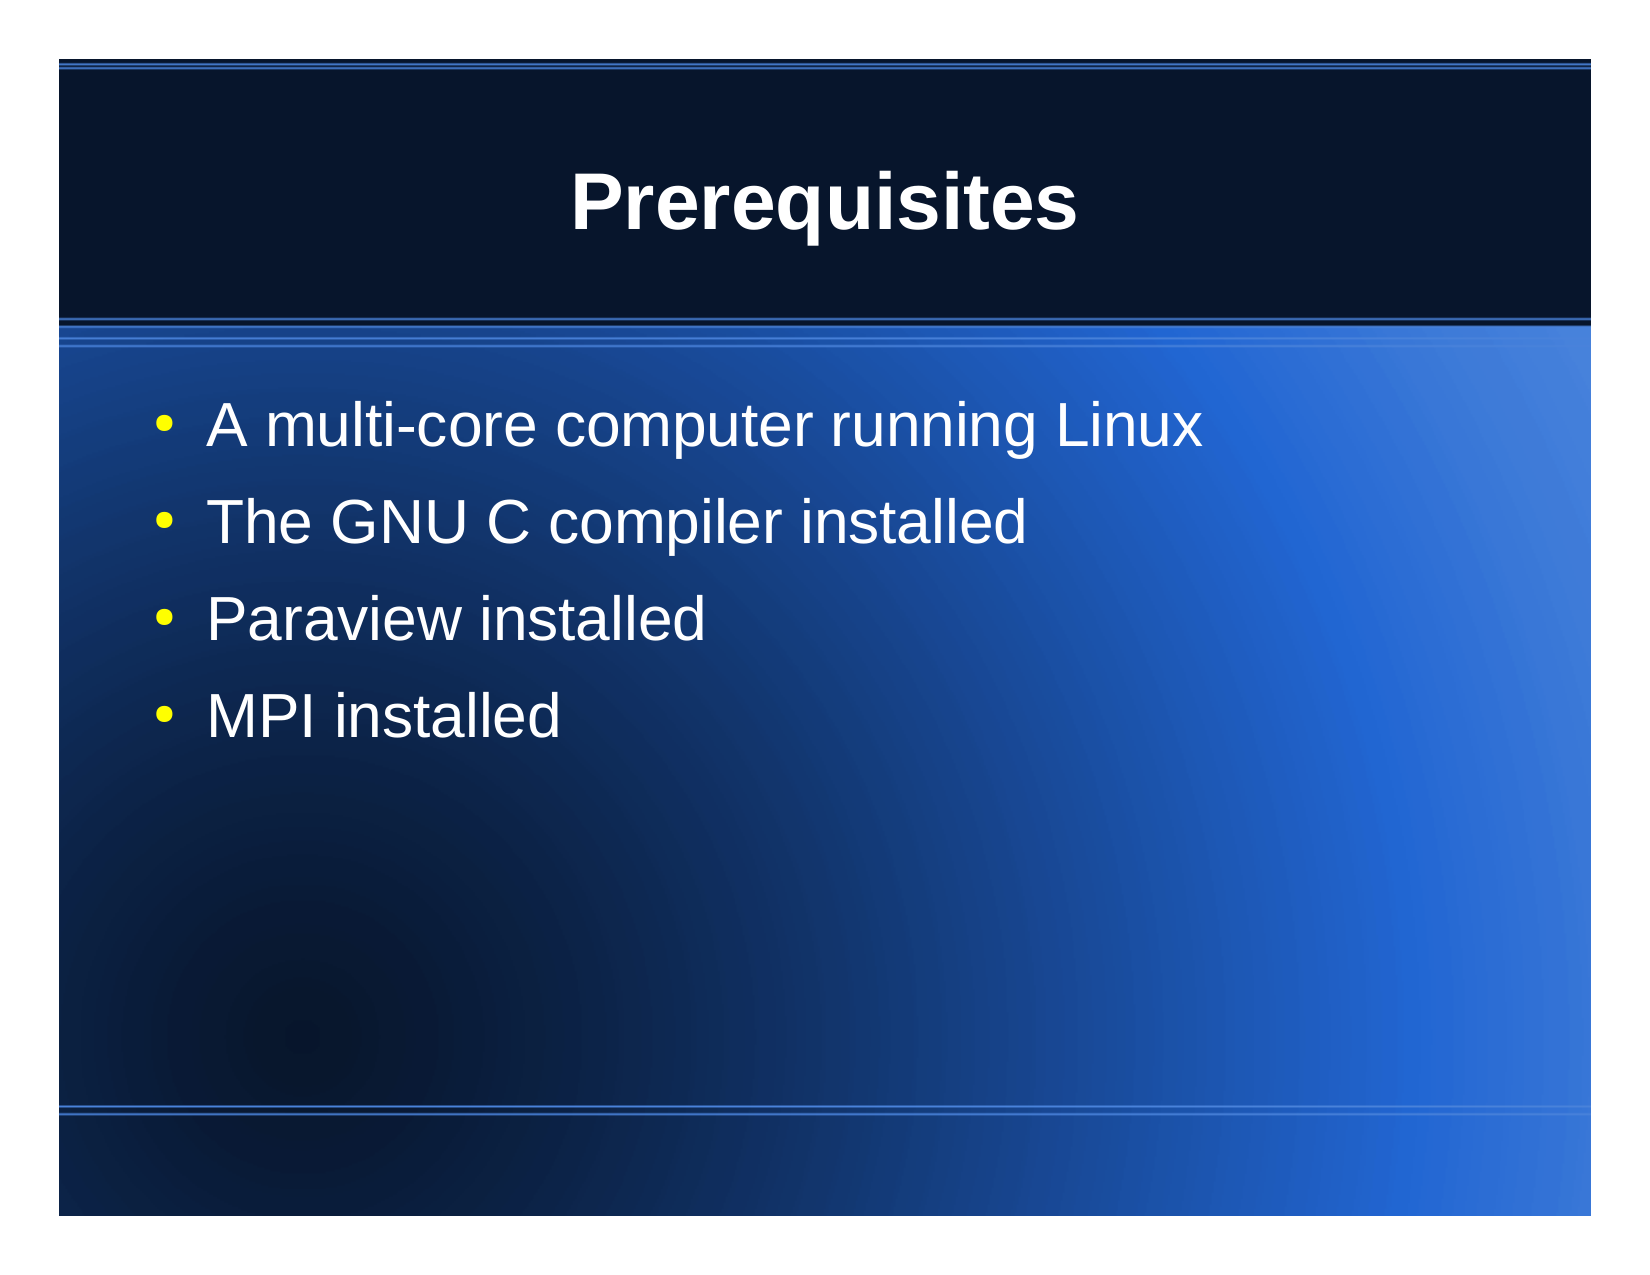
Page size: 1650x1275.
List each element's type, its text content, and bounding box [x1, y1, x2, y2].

list A multi-core computer running Linux The GNU C compiler installed Paraview installed MPI installed [135, 390, 1515, 1154]
picture [59, 59, 1591, 1216]
title Prerequisites [135, 105, 1515, 299]
